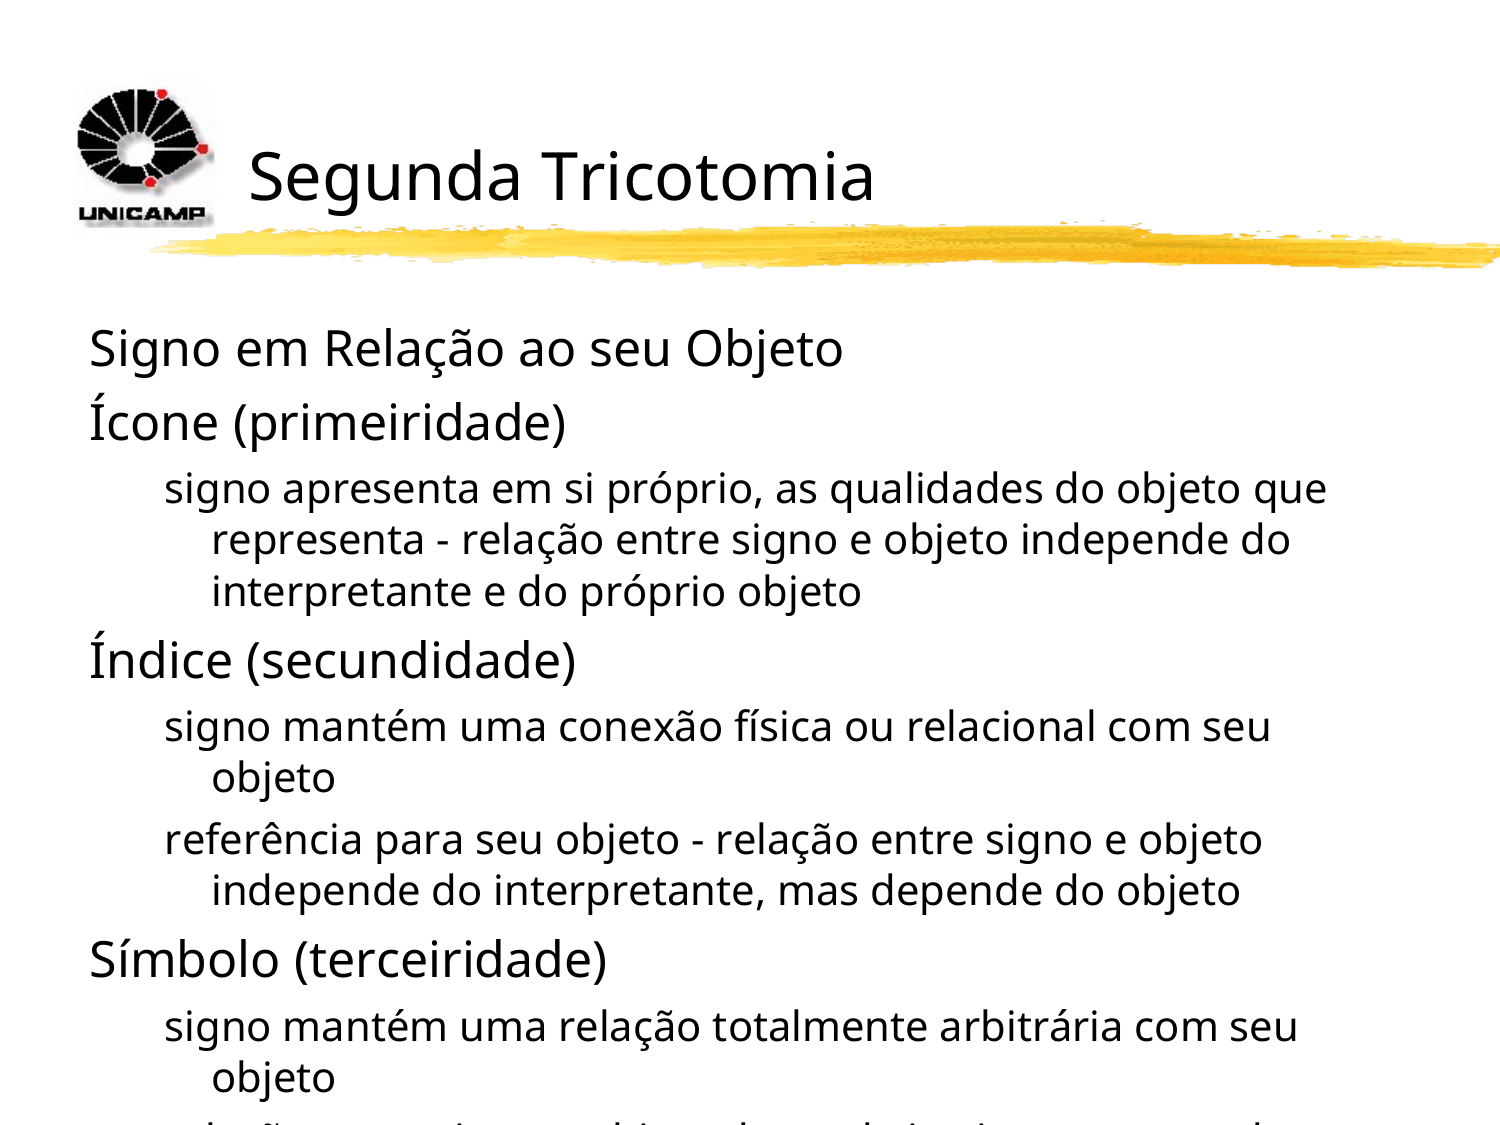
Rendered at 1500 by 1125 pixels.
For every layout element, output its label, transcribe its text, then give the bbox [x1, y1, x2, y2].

list Signo em Relação ao seu Objeto Ícone (primeiridade) signo apresenta em si próprio, as qualidades do objeto que representa - relação entre signo e objeto independe do interpretante e do próprio objeto Índice (secundidade) signo mantém uma conexão física ou relacional com seu objeto referência para seu objeto - relação entre signo e objeto independe do interpretante, mas depende do objeto Símbolo (terceiridade) signo mantém uma relação totalmente arbitrária com seu objeto relação entre signo e objeto depende intrinsecamente do interpretante e do objeto [74, 309, 1417, 997]
picture [75, 74, 1500, 279]
title Segunda Tricotomia [233, 37, 1434, 225]
